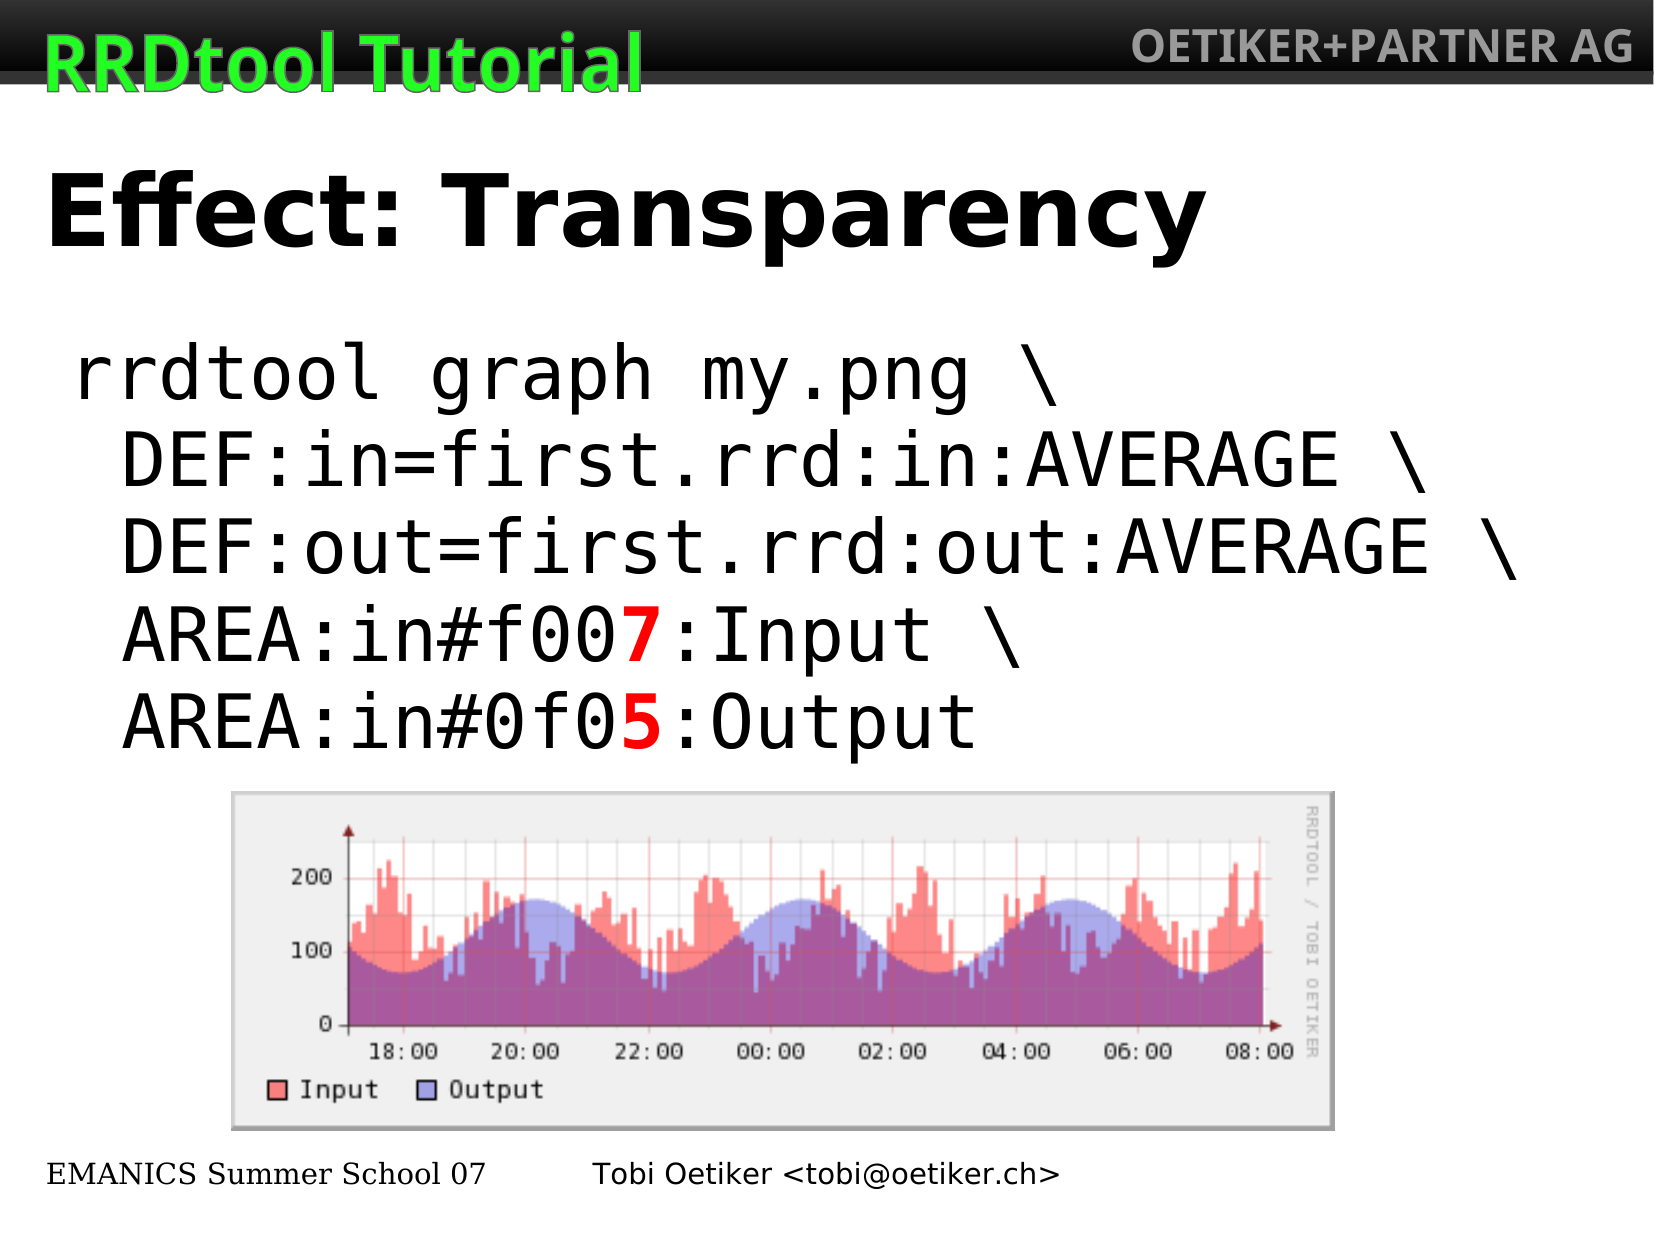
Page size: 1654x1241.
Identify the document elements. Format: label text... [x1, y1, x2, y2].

list rrdtool graph my.png \ DEF:in=first.rrd:in:AVERAGE \ DEF:out=first.rrd:out:AVERAGE \ AREA:in#f007:Input \ AREA:in#0f05:Output [50, 329, 1571, 1099]
title Effect: Transparency [43, 137, 1582, 287]
picture [231, 791, 1335, 1131]
